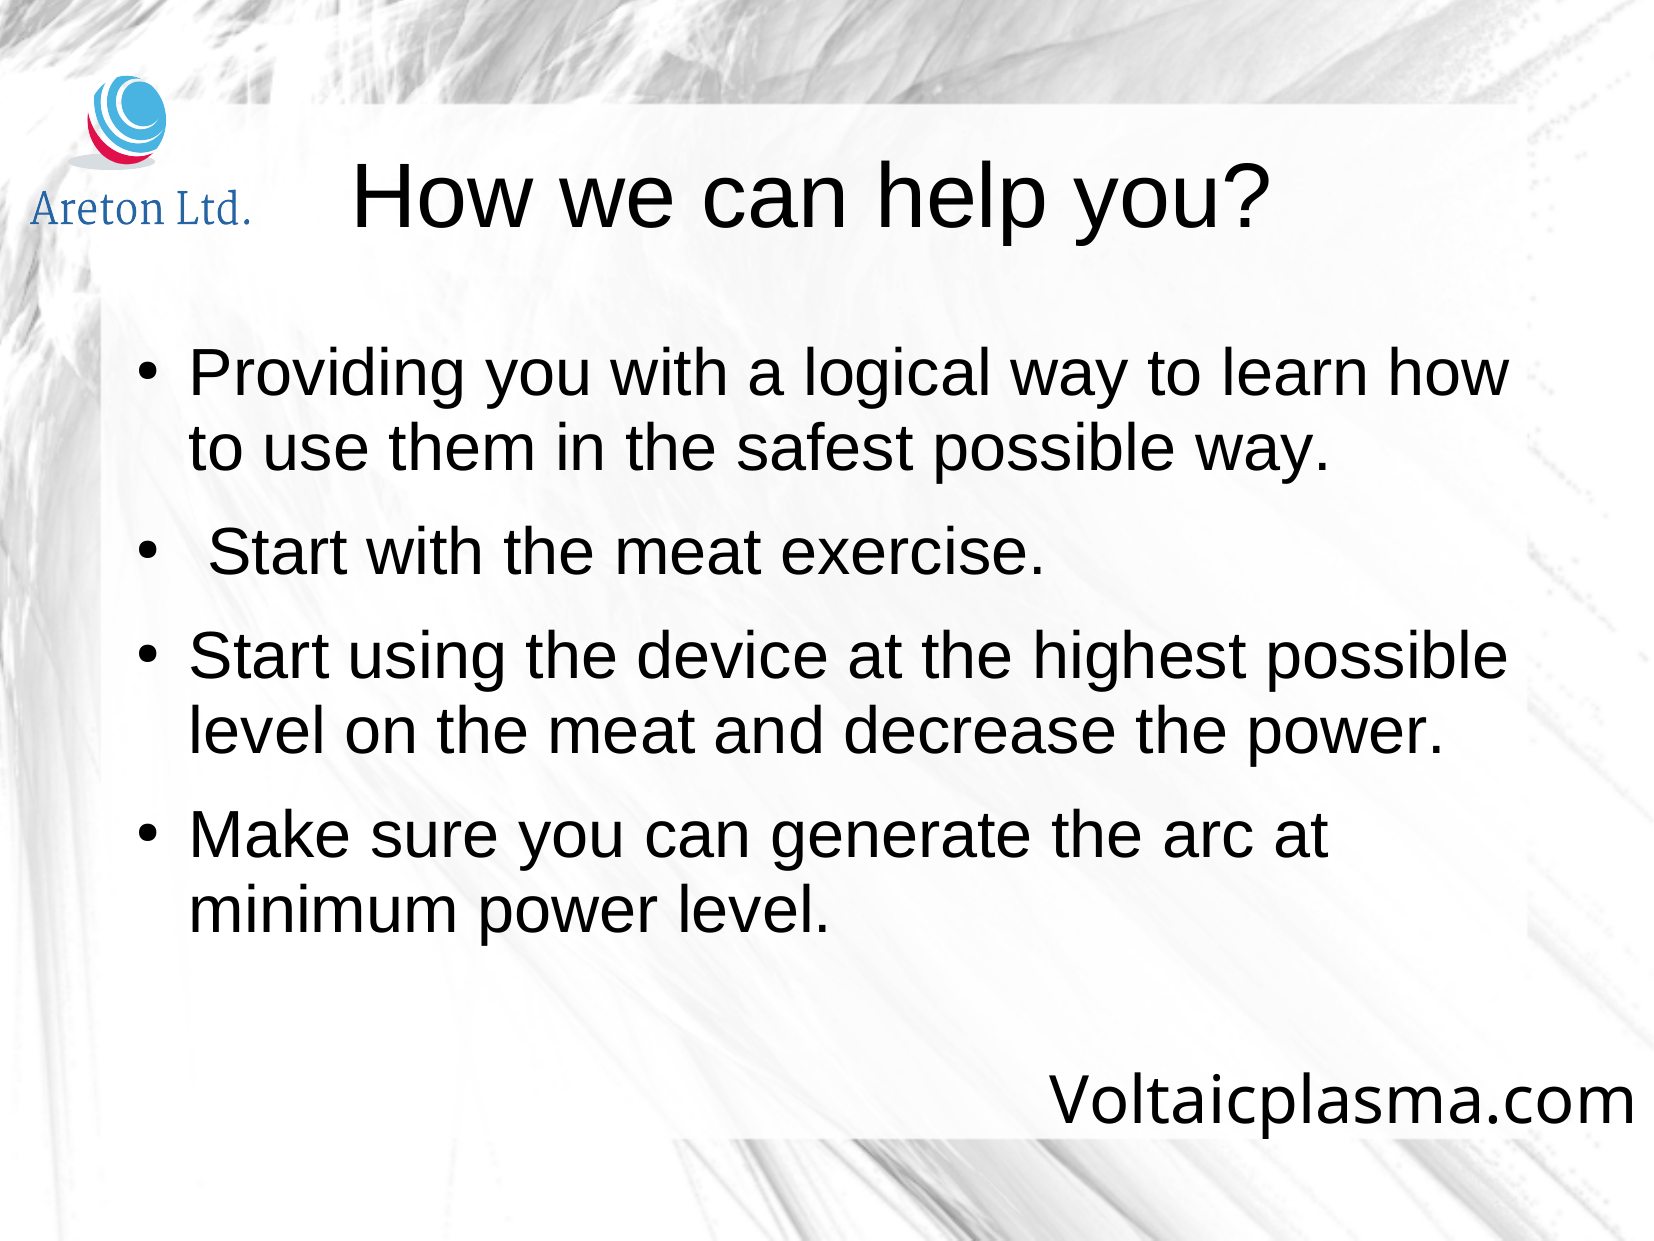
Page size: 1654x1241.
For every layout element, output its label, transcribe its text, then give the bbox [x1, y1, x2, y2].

picture [0, 0, 1654, 1241]
list Providing you with a logical way to learn how to use them in the safest possible way. Start with the meat exercise. Start using the device at the highest possible level on the meat and decrease the power. Make sure you can generate the arc at minimum power level. [118, 334, 1571, 961]
title How we can help you? [316, 112, 1506, 281]
text_box Voltaicplasma.com [617, 784, 1654, 1241]
